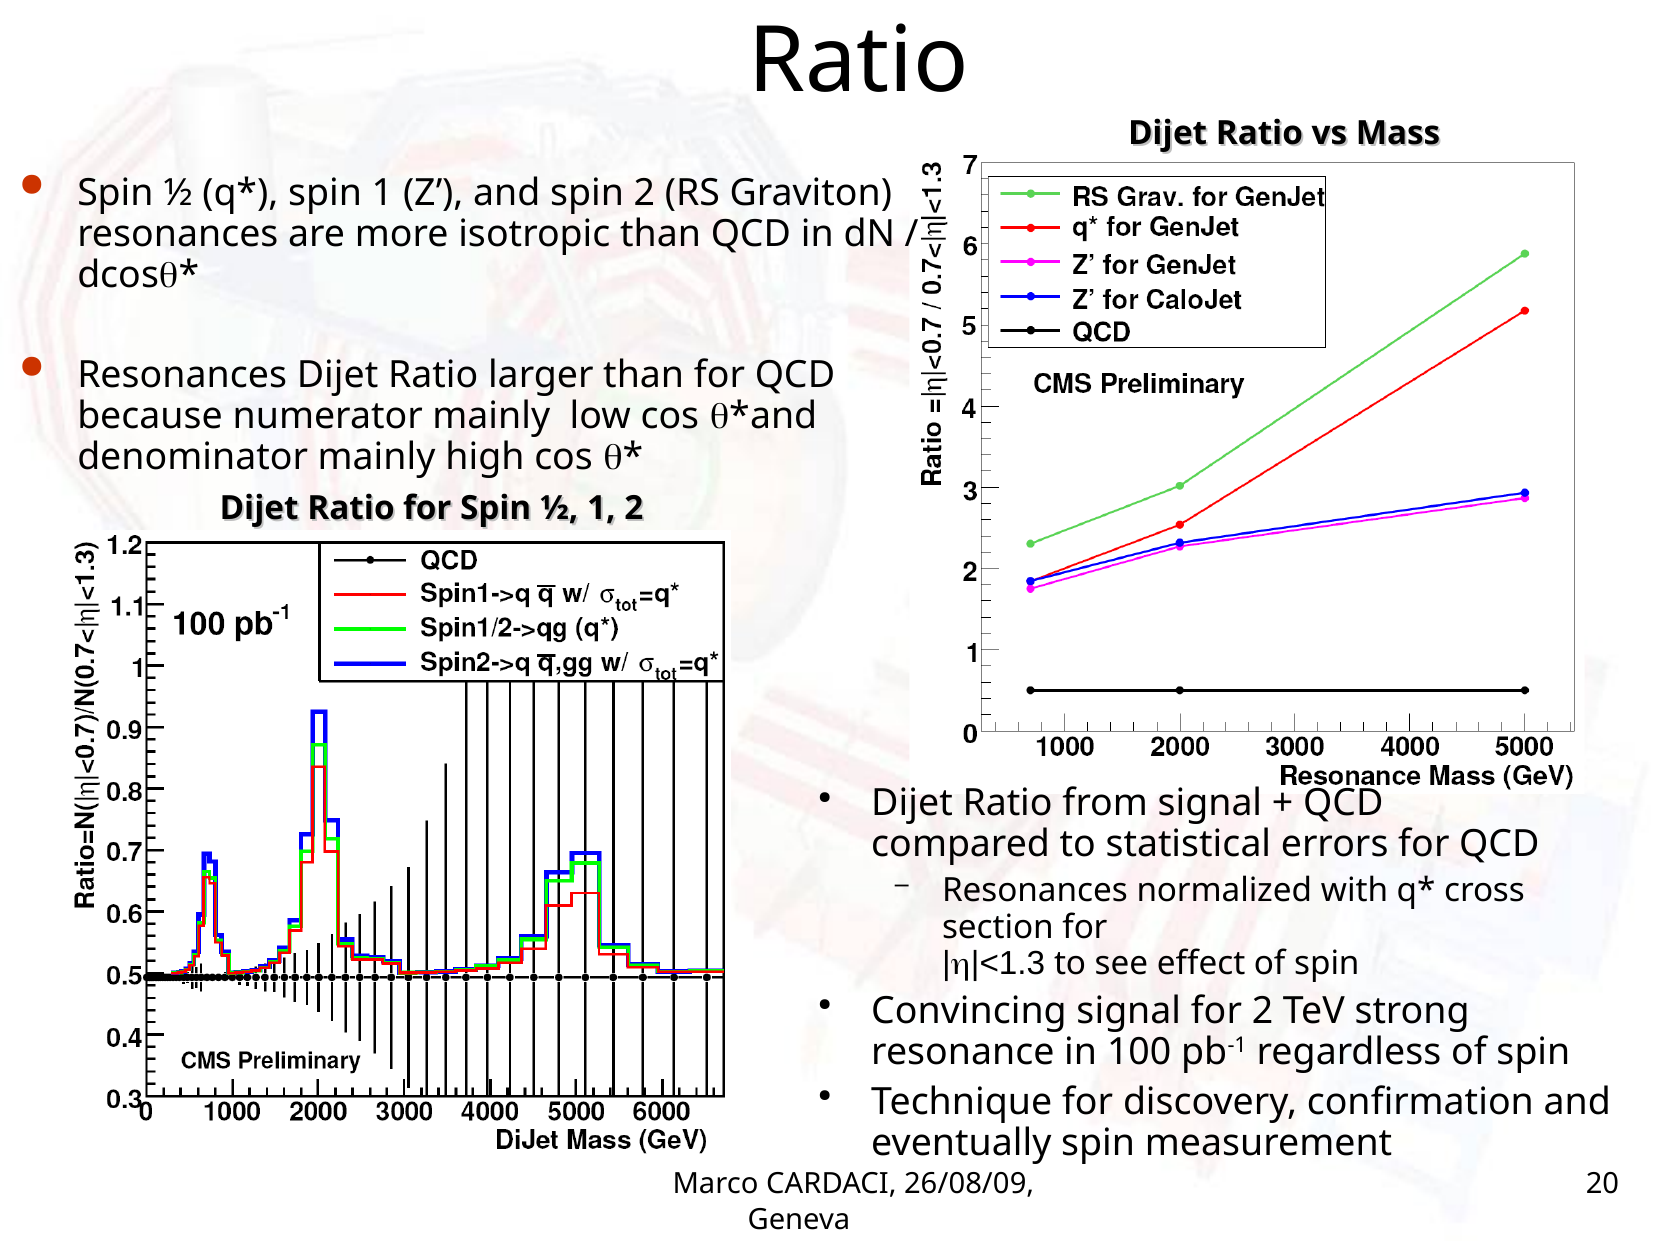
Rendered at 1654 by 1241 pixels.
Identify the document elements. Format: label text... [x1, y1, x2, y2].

text_box Marco CARDACI, 26/08/09, Geneva [657, 1157, 1078, 1213]
picture [0, 0, 1654, 1241]
list Dijet Ratio from signal + QCD compared to statistical errors for QCD Resonances normalized with q* cross section for ||<1.3 to see effect of spin Convincing signal for 2 TeV strong resonance in 100 pb-1 regardless of spin Technique for discovery, confirmation and eventually spin measurement [785, 775, 1640, 1148]
title Dijet Resonances with Dijet Ratio [225, 7, 1493, 127]
text_box Dijet Ratio vs Mass [1113, 100, 1456, 162]
text_box 20 [1570, 1157, 1654, 1213]
text_box Spin ½ (q*), spin 1 (Z’), and spin 2 (RS Graviton) resonances are more isotropic than QCD in dN / dcos* Resonances Dijet Ratio larger than for QCD because numerator mainly low cos *and denominator mainly high cos * [5, 165, 957, 413]
text_box Dijet Ratio for Spin ½, 1, 2 [204, 476, 659, 538]
